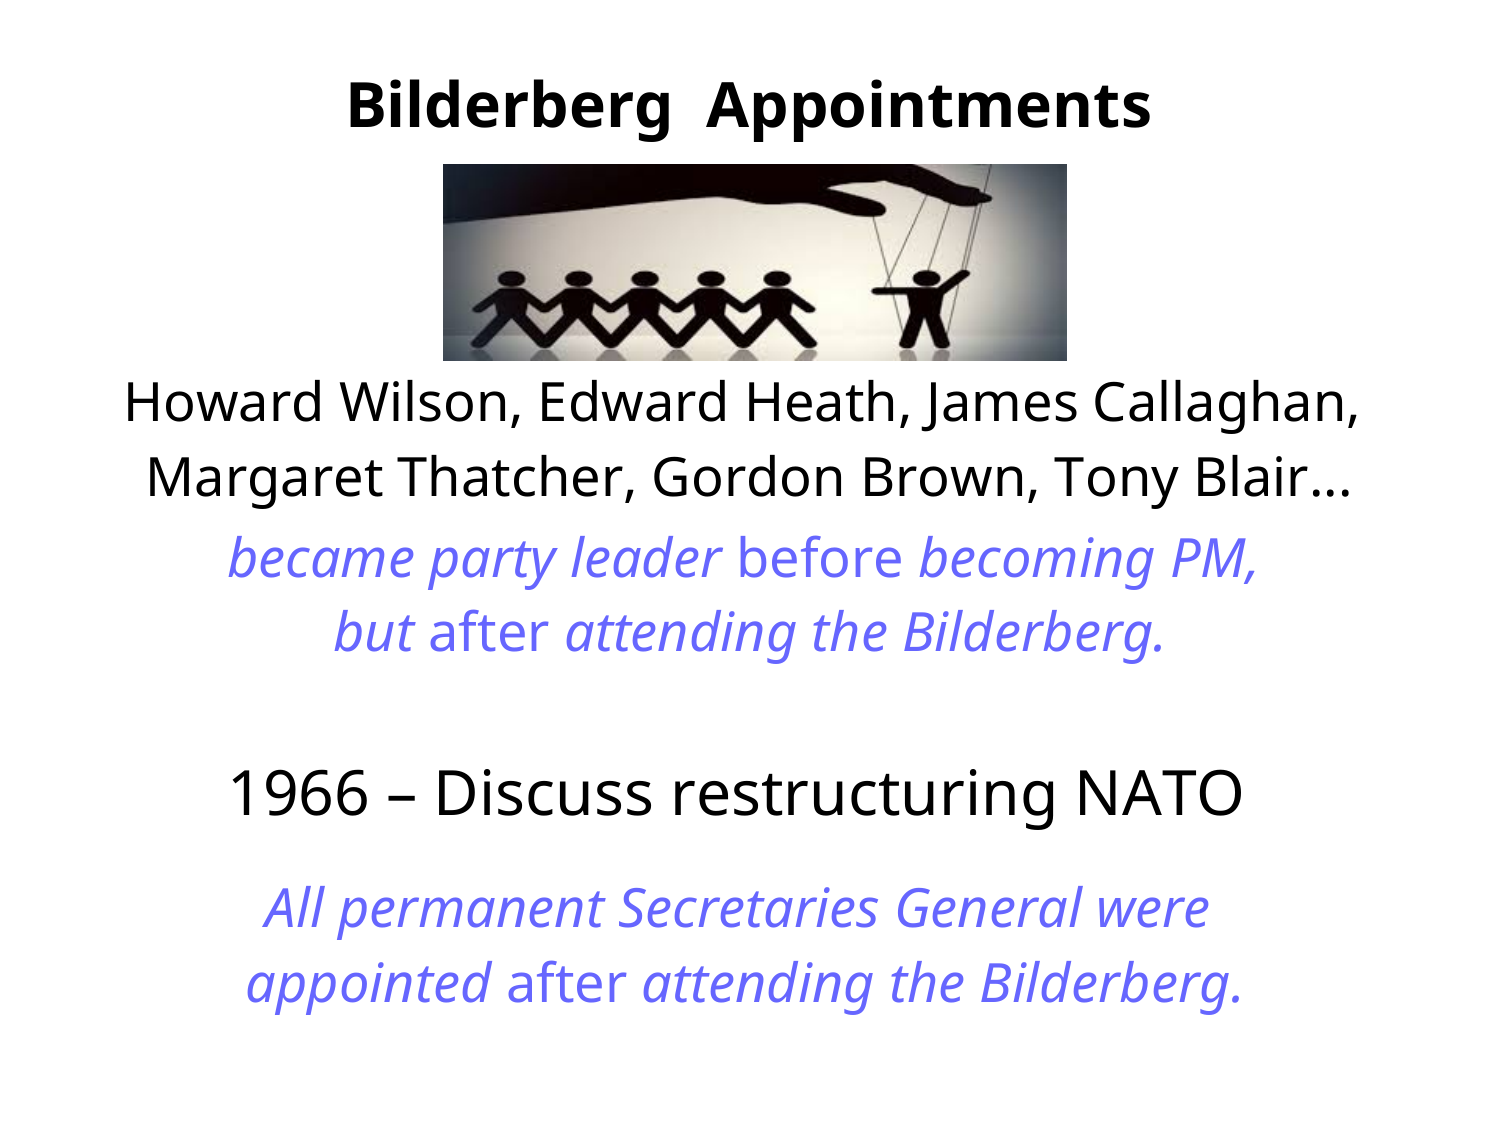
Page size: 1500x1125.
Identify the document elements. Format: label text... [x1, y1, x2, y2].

text_box 1966 – Discuss restructuring NATO [39, 751, 1435, 1125]
text_box Bilderberg Appointments [27, 64, 1471, 180]
picture [443, 164, 1067, 362]
text_box became party leader before becoming PM, but after attending the Bilderberg. [150, 521, 1353, 677]
text_box All permanent Secretaries General were appointed after attending the Bilderberg. [42, 871, 1450, 1027]
text_box Howard Wilson, Edward Heath, James Callaghan, Margaret Thatcher, Gordon Brown, Tony Blair... [15, 365, 1486, 1125]
